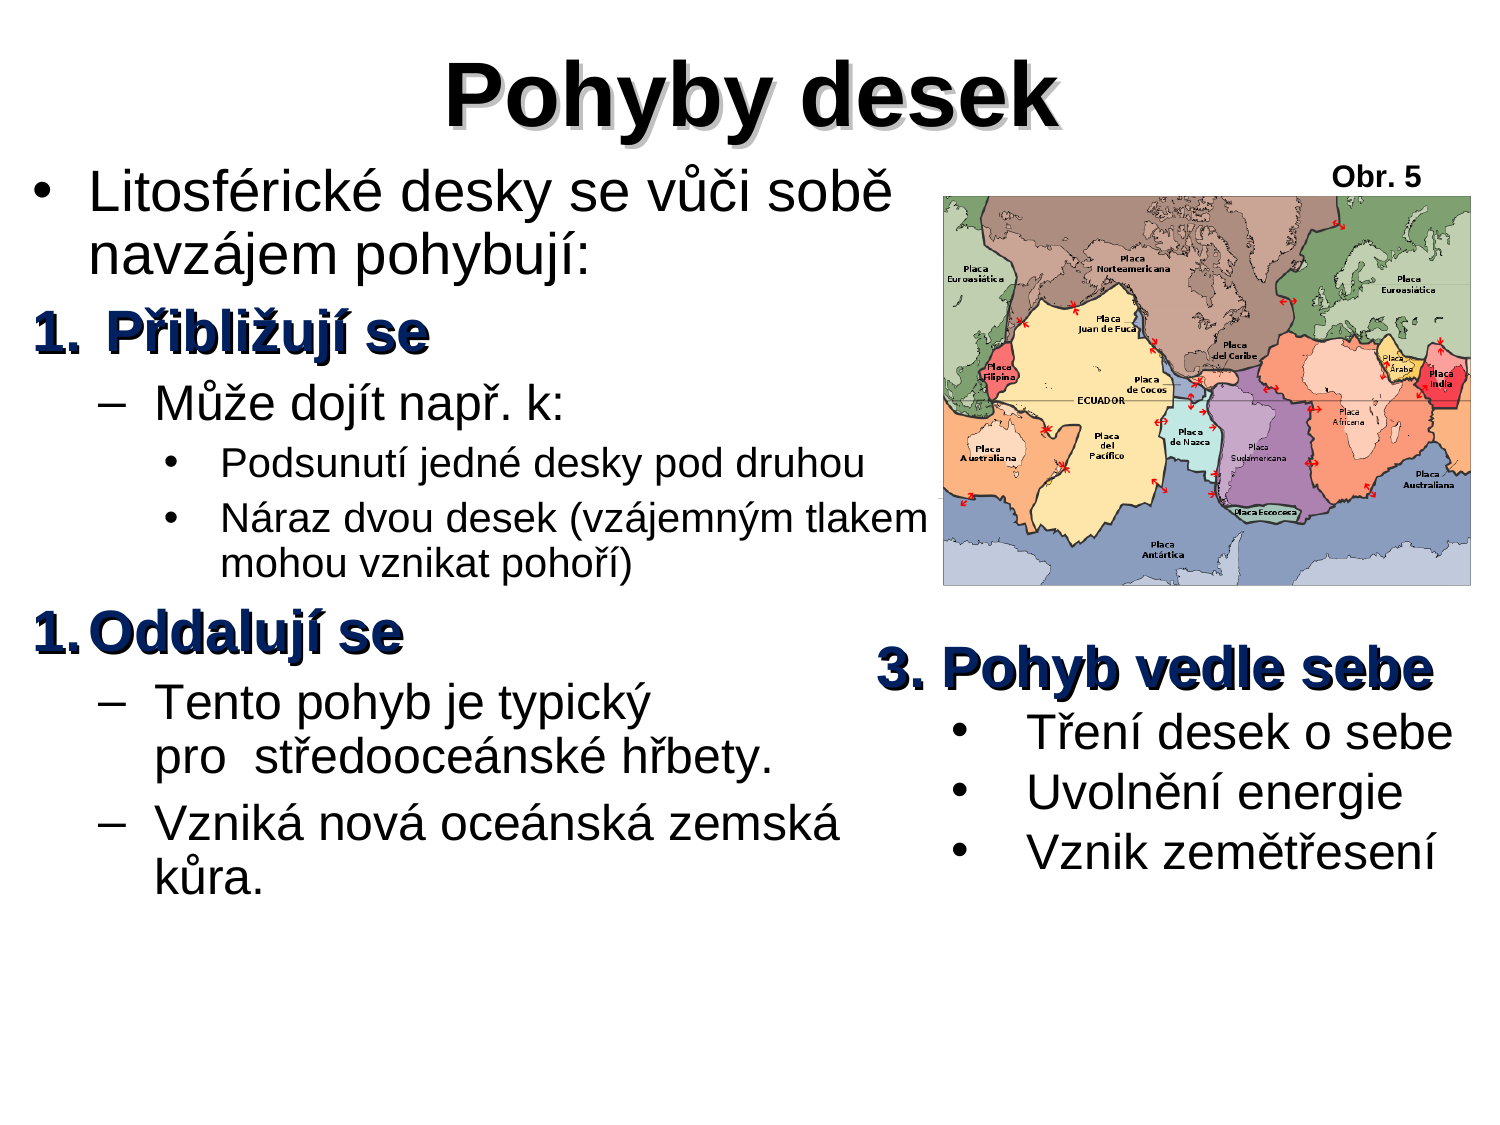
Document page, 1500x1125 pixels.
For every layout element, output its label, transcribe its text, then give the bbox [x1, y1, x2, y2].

list Litosférické desky se vůči sobě navzájem pohybují: Přibližují se Může dojít např. k: Podsunutí jedné desky pod druhou Náraz dvou desek (vzájemným tlakem mohou vznikat pohoří) Oddalují se Tento pohyb je typický pro středooceánské hřbety. Vzniká nová oceánská zemská kůra. [17, 153, 975, 934]
text_box Obr. 5 [1316, 148, 1471, 196]
title Pohyby desek [76, 18, 1427, 161]
text_box 3. Pohyb vedle sebe Tření desek o sebe Uvolnění energie Vznik zemětřesení [861, 621, 1483, 888]
picture [938, 196, 1471, 586]
